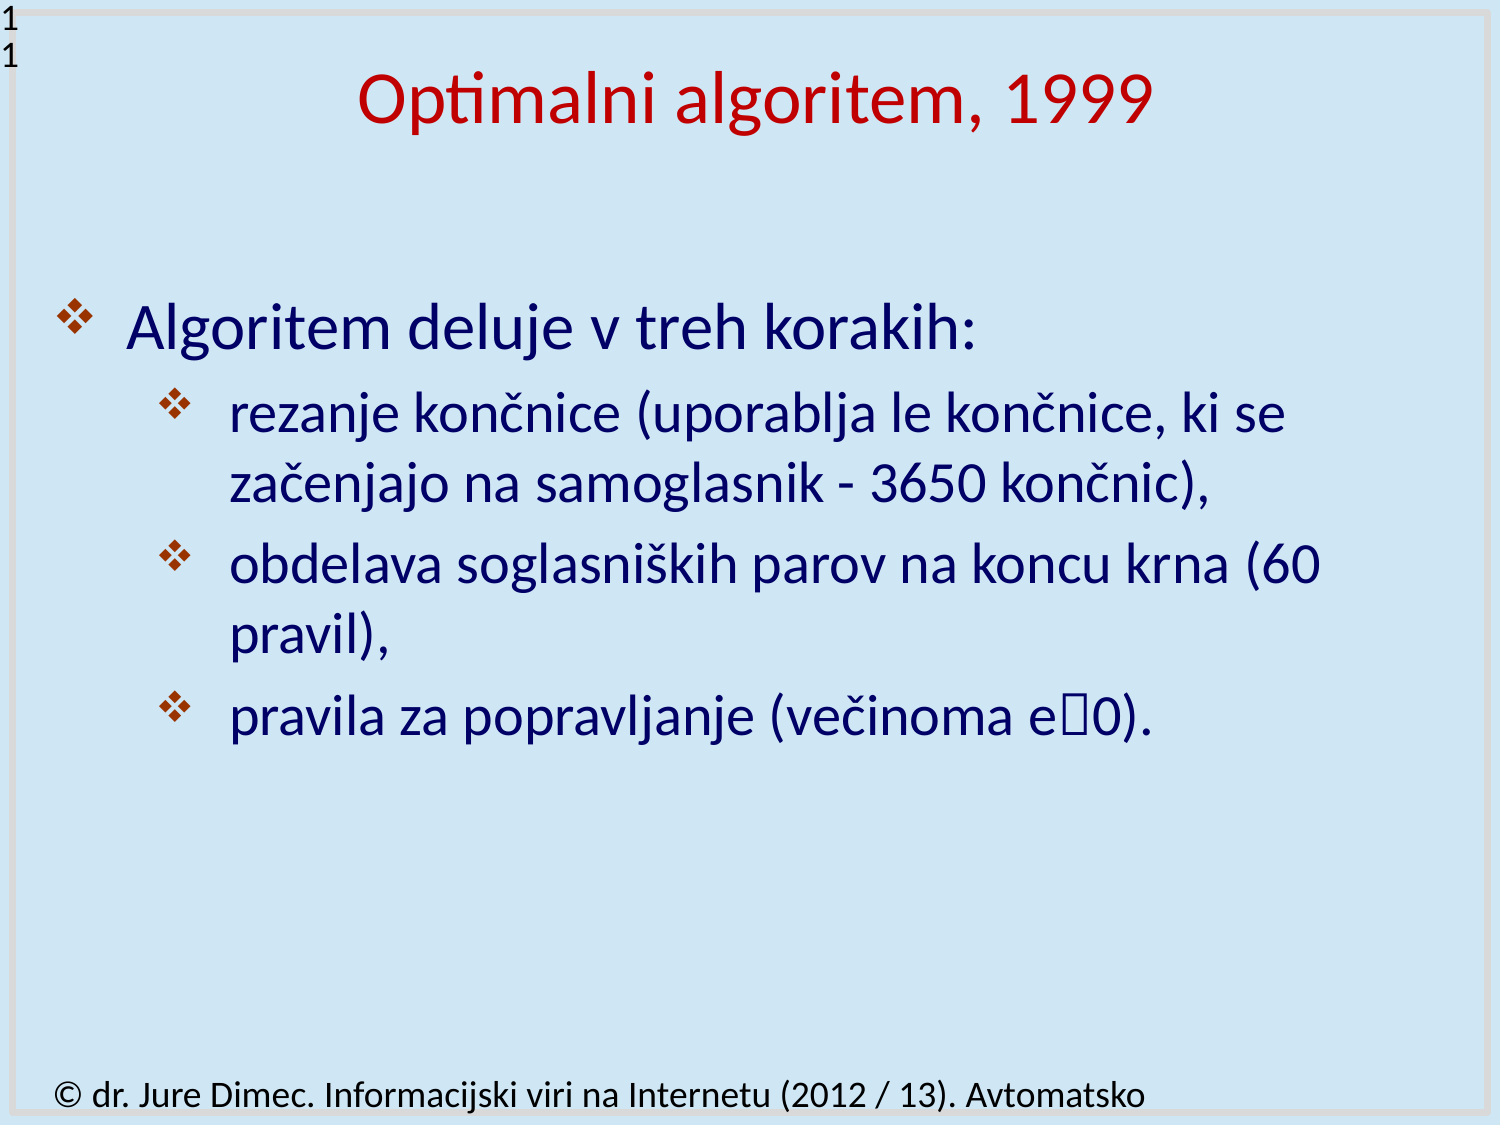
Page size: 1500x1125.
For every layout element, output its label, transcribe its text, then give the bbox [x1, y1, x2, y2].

list Algoritem deluje v treh korakih: rezanje končnice (uporablja le končnice, ki se začenjajo na samoglasnik - 3650 končnic), obdelava soglasniških parov na koncu krna (60 pravil), pravila za popravljanje (večinoma e0). [37, 275, 1475, 1050]
title Optimalni algoritem, 1999 [37, 37, 1475, 150]
footer © dr. Jure Dimec. Informacijski viri na Internetu (2012 / 13). Avtomatsko indeksiranje 2. [37, 1062, 1288, 1103]
